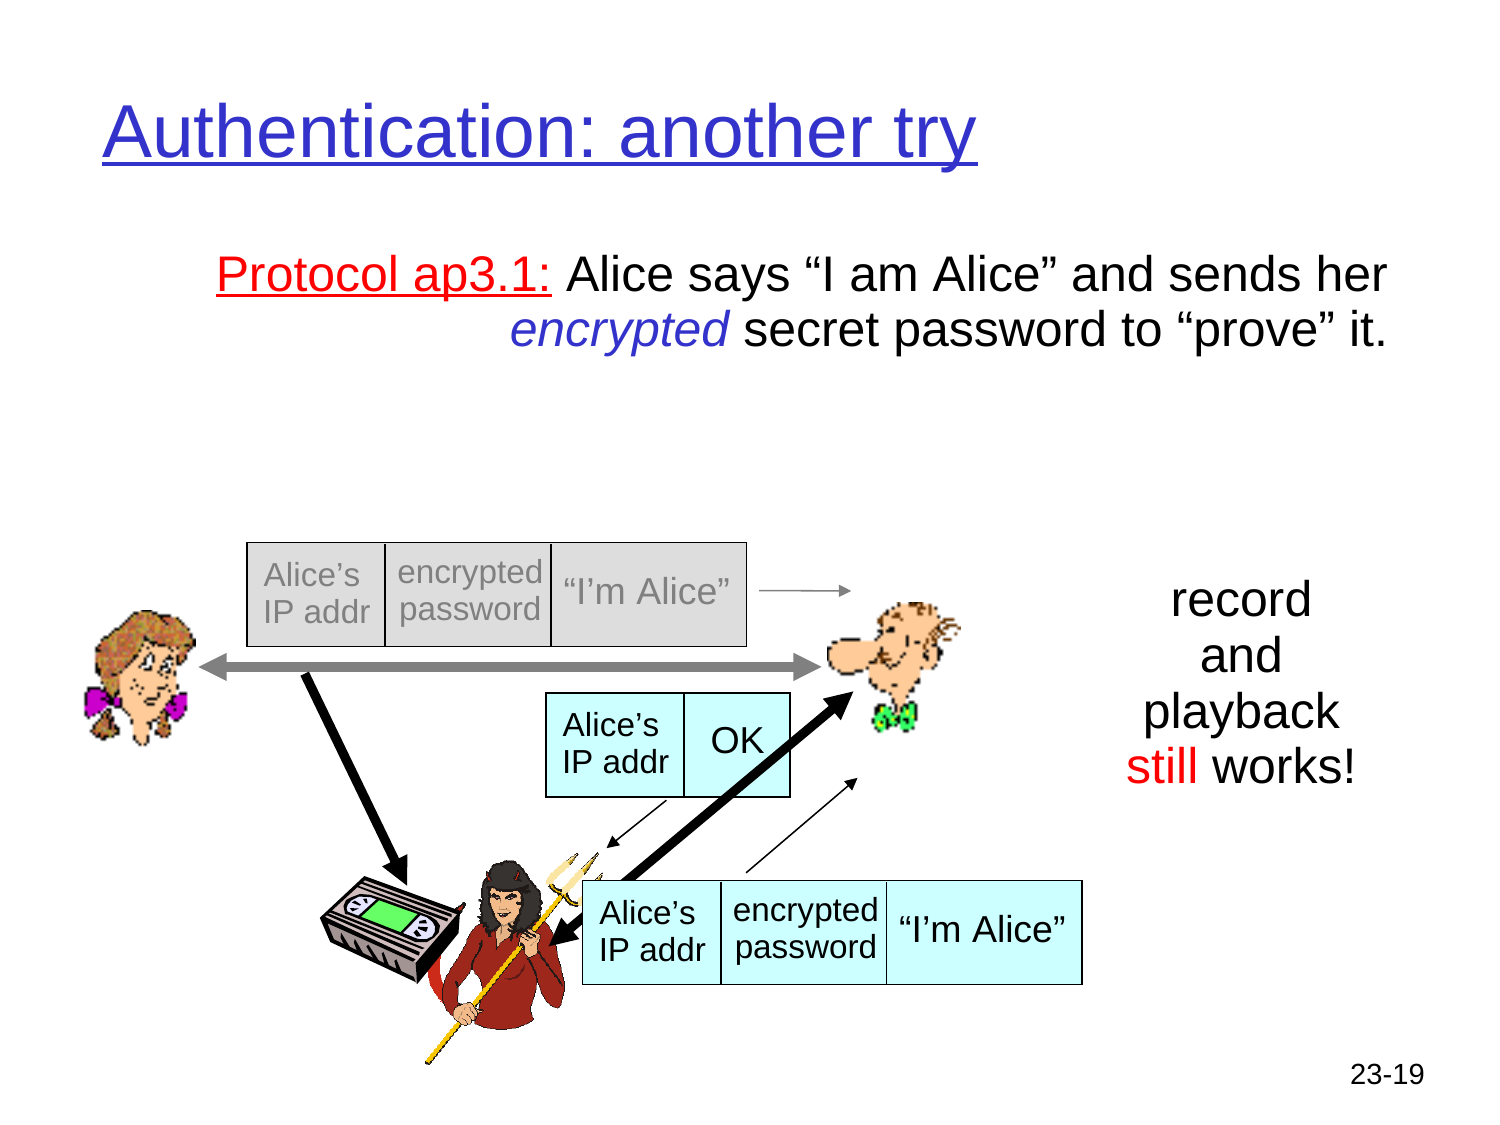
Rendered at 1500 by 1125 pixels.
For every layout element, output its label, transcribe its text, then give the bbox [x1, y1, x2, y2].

text_box “I’m Alice” [895, 900, 1081, 959]
picture [319, 852, 603, 1065]
text_box [722, 974, 886, 985]
text_box Alice’s IP addr [547, 698, 683, 789]
text_box “I’m Alice” [559, 562, 745, 620]
picture [80, 610, 196, 752]
text_box Alice’s IP addr [248, 548, 384, 638]
picture [827, 602, 961, 739]
text_box [582, 880, 1083, 985]
text_box encrypted password [718, 884, 886, 974]
text_box encrypted password [382, 546, 550, 636]
text_box Alice’s IP addr [583, 886, 720, 977]
text_box OK [769, 760, 780, 770]
text_box [736, 751, 791, 797]
text_box record and playback still works! [1111, 563, 1372, 803]
text_box [545, 692, 791, 797]
text_box encrypted password [552, 546, 559, 636]
text_box [246, 542, 747, 647]
text_box Protocol ap3.1: Alice says “I am Alice” and sends her encrypted secret password to “prove” it. [200, 238, 1404, 366]
text_box encrypted password [887, 884, 895, 974]
text_box OK [695, 712, 780, 770]
title Authentication: another try [87, 37, 1363, 225]
